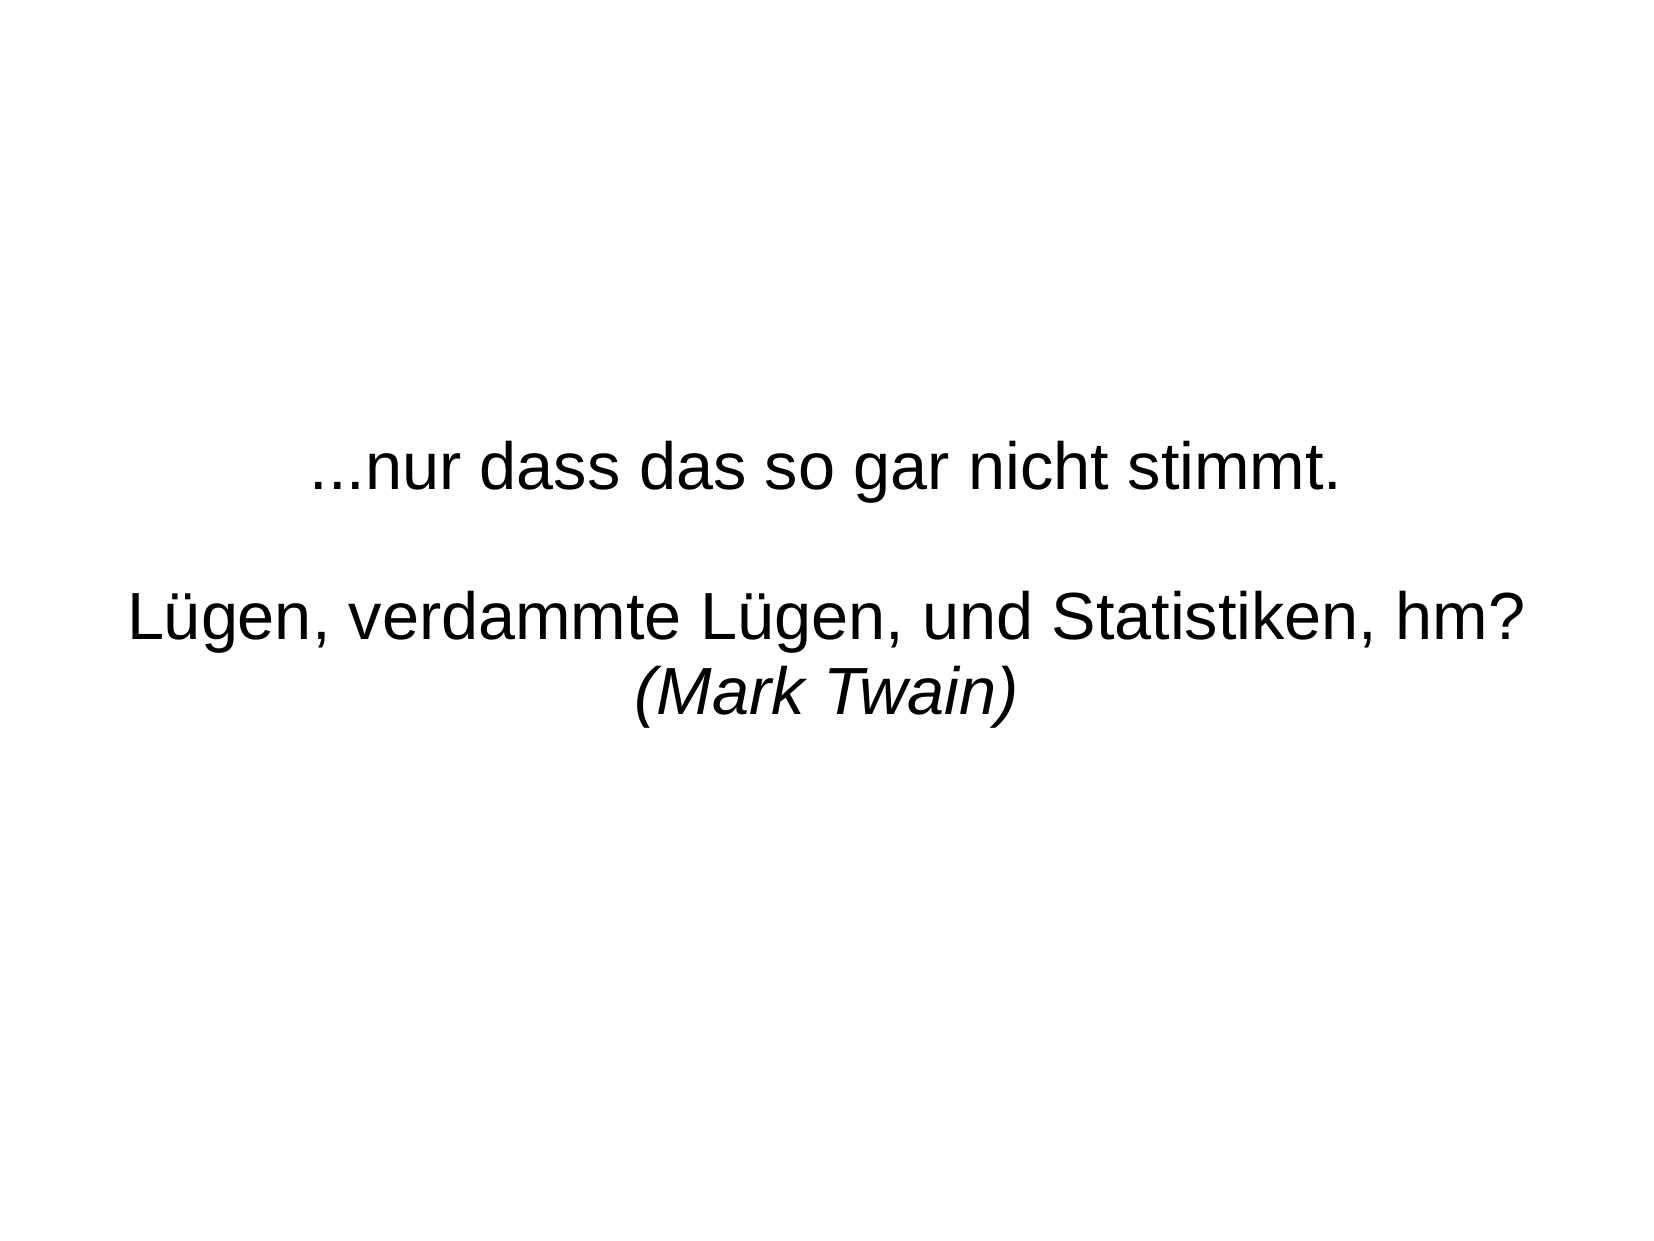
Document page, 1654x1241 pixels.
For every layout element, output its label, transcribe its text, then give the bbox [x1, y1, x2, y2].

subtitle ...nur dass das so gar nicht stimmt. Lügen, verdammte Lügen, und Statistiken, hm?(Mark Twain) [82, 49, 1571, 1109]
